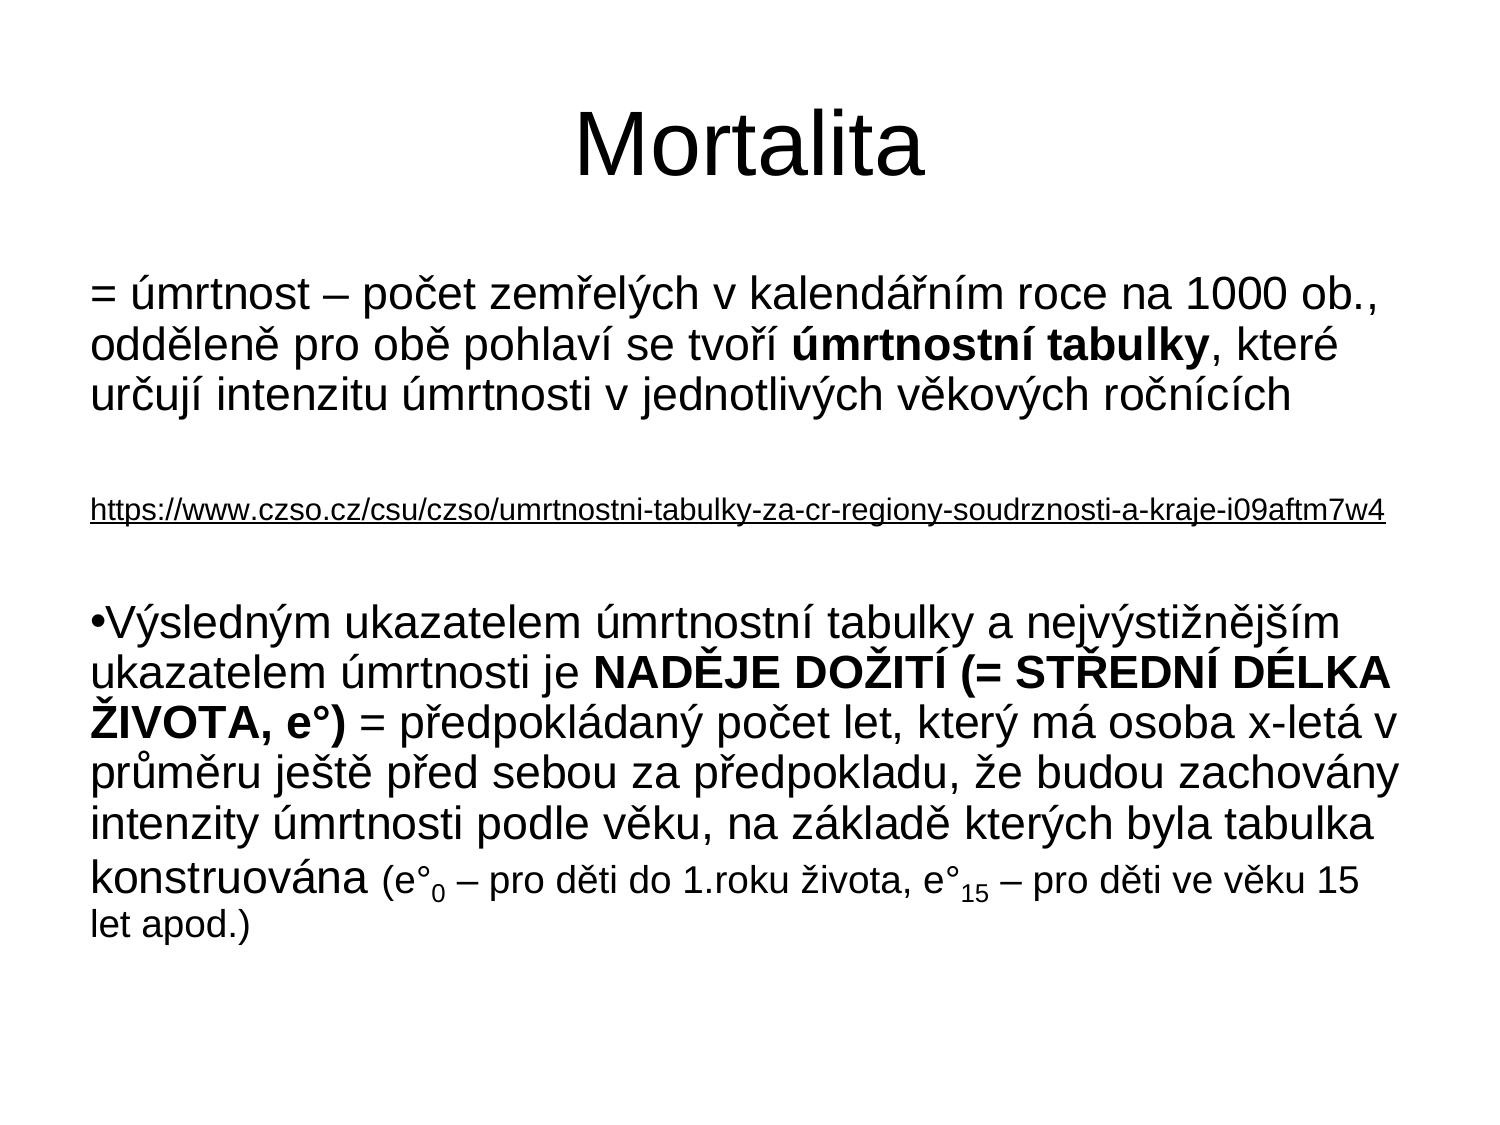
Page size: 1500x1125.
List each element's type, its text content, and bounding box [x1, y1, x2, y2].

list = úmrtnost – počet zemřelých v kalendářním roce na 1000 ob., odděleně pro obě pohlaví se tvoří úmrtnostní tabulky, které určují intenzitu úmrtnosti v jednotlivých věkových ročnících https://www.czso.cz/csu/czso/umrtnostni-tabulky-za-cr-regiony-soudrznosti-a-kraje-i09aftm7w4 Výsledným ukazatelem úmrtnostní tabulky a nejvýstižnějším ukazatelem úmrtnosti je NADĚJE DOŽITÍ (= STŘEDNÍ DÉLKA ŽIVOTA, e°) = předpokládaný počet let, který má osoba x-letá v průměru ještě před sebou za předpokladu, že budou zachovány intenzity úmrtnosti podle věku, na základě kterých byla tabulka konstruována (e°0 – pro děti do 1.roku života, e°15 – pro děti ve věku 15 let apod.) [75, 262, 1426, 1005]
title Mortalita [75, 45, 1426, 233]
